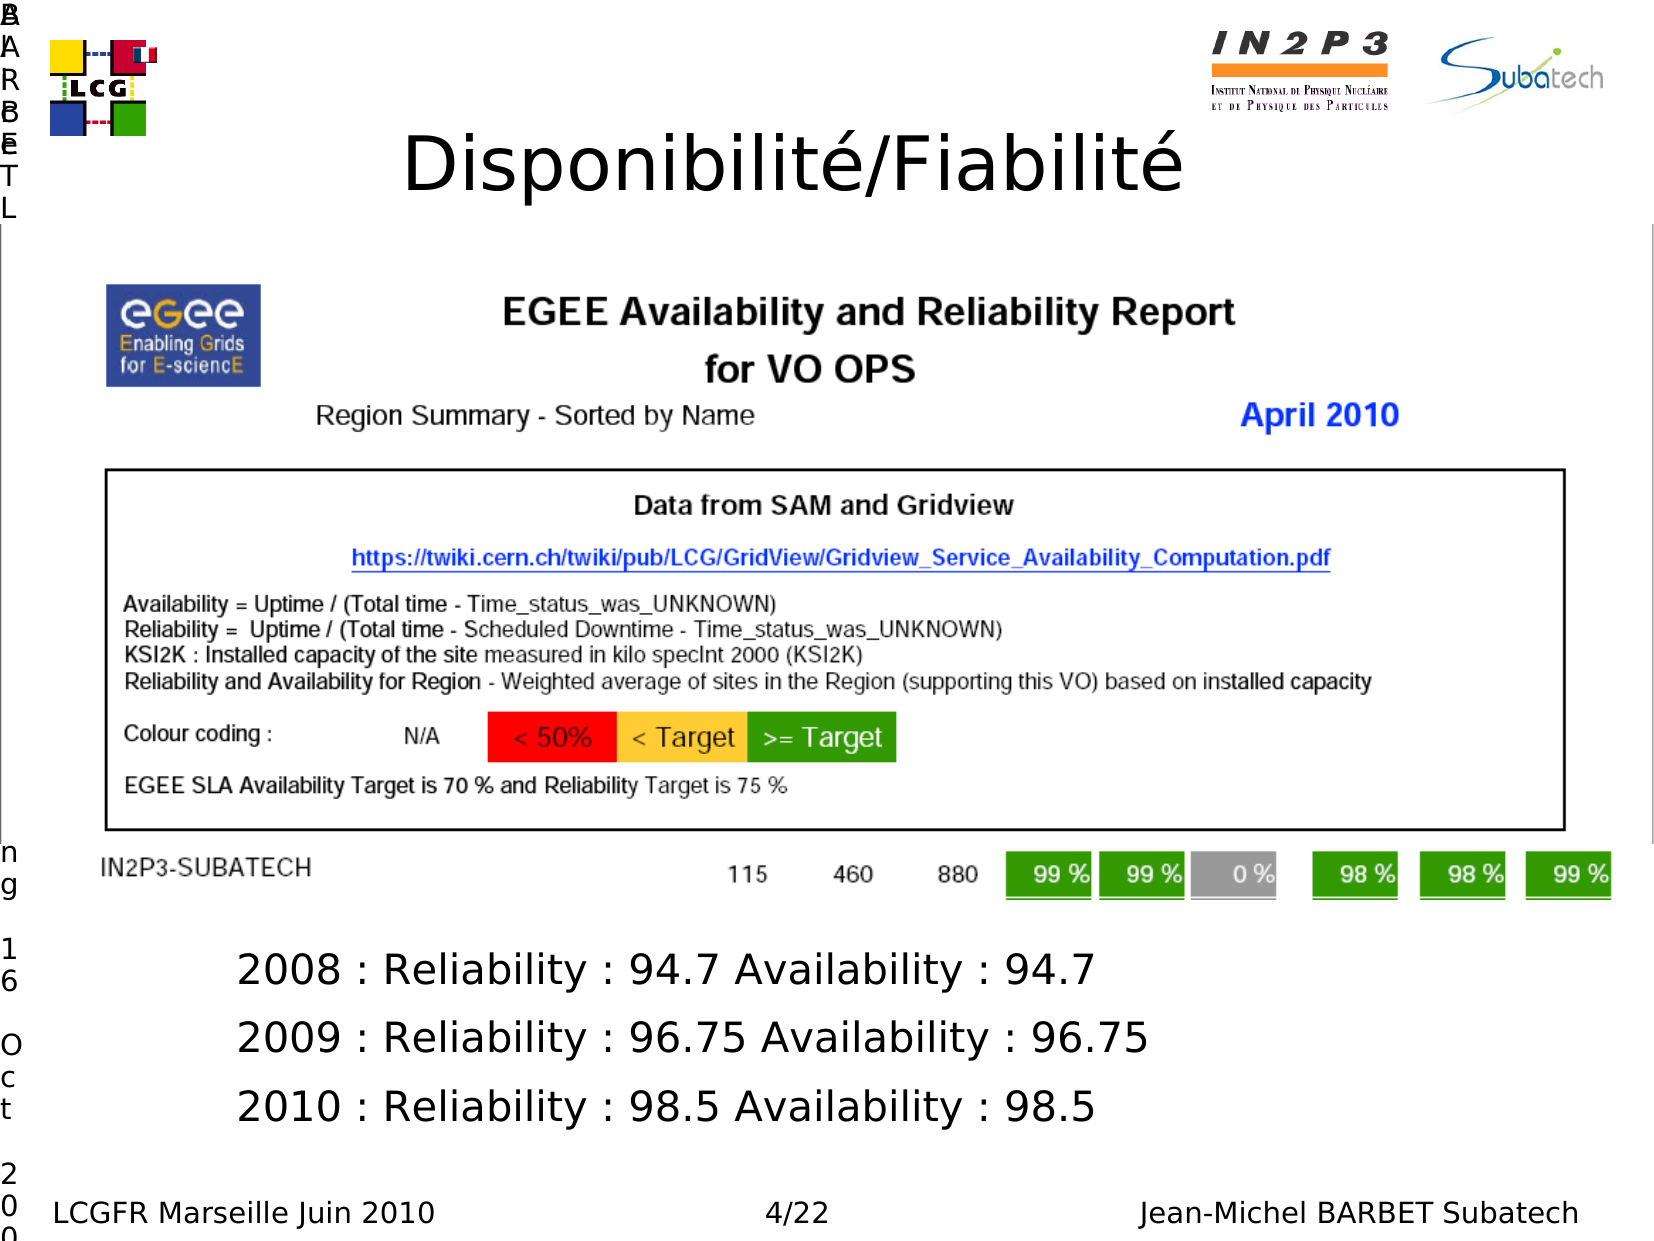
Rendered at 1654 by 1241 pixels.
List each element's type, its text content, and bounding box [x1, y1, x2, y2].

list 2008 : Reliability : 94.7 Availability : 94.7 2009 : Reliability : 96.75 Availability : 96.75 2010 : Reliability : 98.5 Availability : 98.5 [142, 950, 1555, 1176]
title Disponibilité/Fiabilité [88, 70, 1501, 224]
picture [50, 40, 159, 136]
picture [1210, 21, 1388, 70]
picture [0, 224, 1654, 844]
picture [1425, 37, 1603, 116]
picture [74, 850, 1613, 901]
